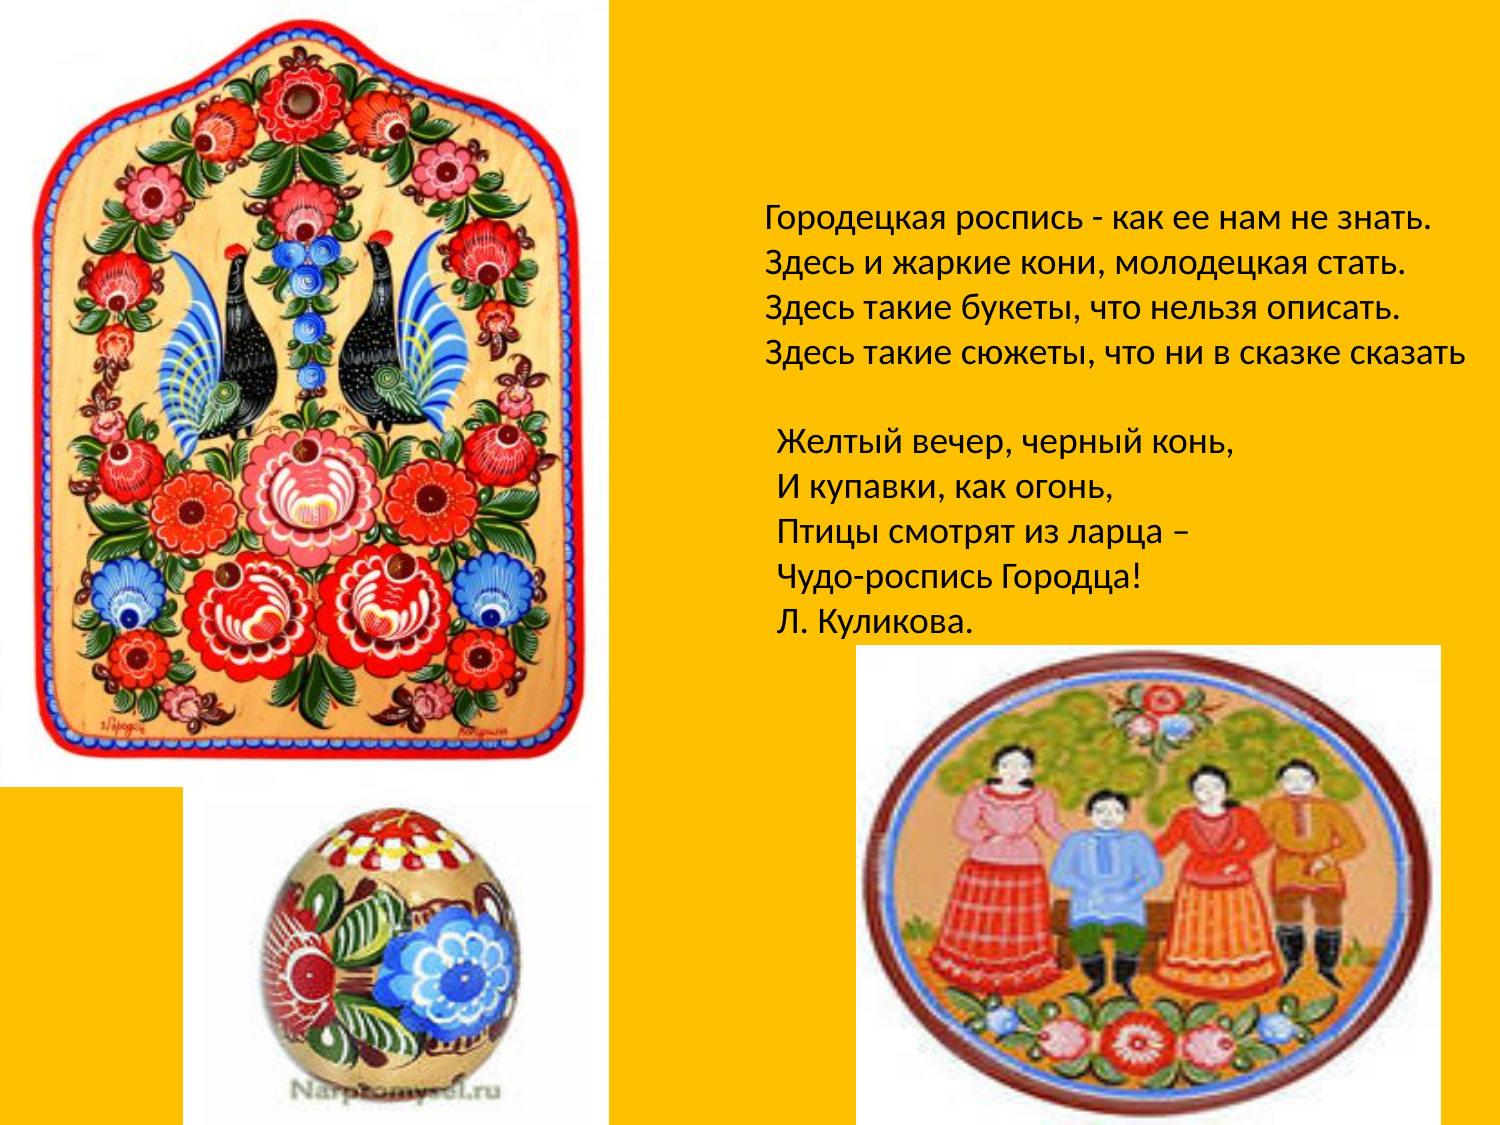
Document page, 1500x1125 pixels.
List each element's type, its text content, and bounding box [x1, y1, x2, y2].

picture [0, 0, 609, 1125]
text_box Желтый вечер, черный конь, И купавки, как огонь, Птицы смотрят из ларца – Чудо-роспись Городца! Л. Куликова. [761, 408, 1421, 649]
text_box Городецкая роспись - как ее нам не знать. Здесь и жаркие кони, молодецкая стать. Здесь такие букеты, что нельзя описать. Здесь такие сюжеты, что ни в сказке сказать [749, 184, 1500, 380]
picture [856, 645, 1441, 1125]
